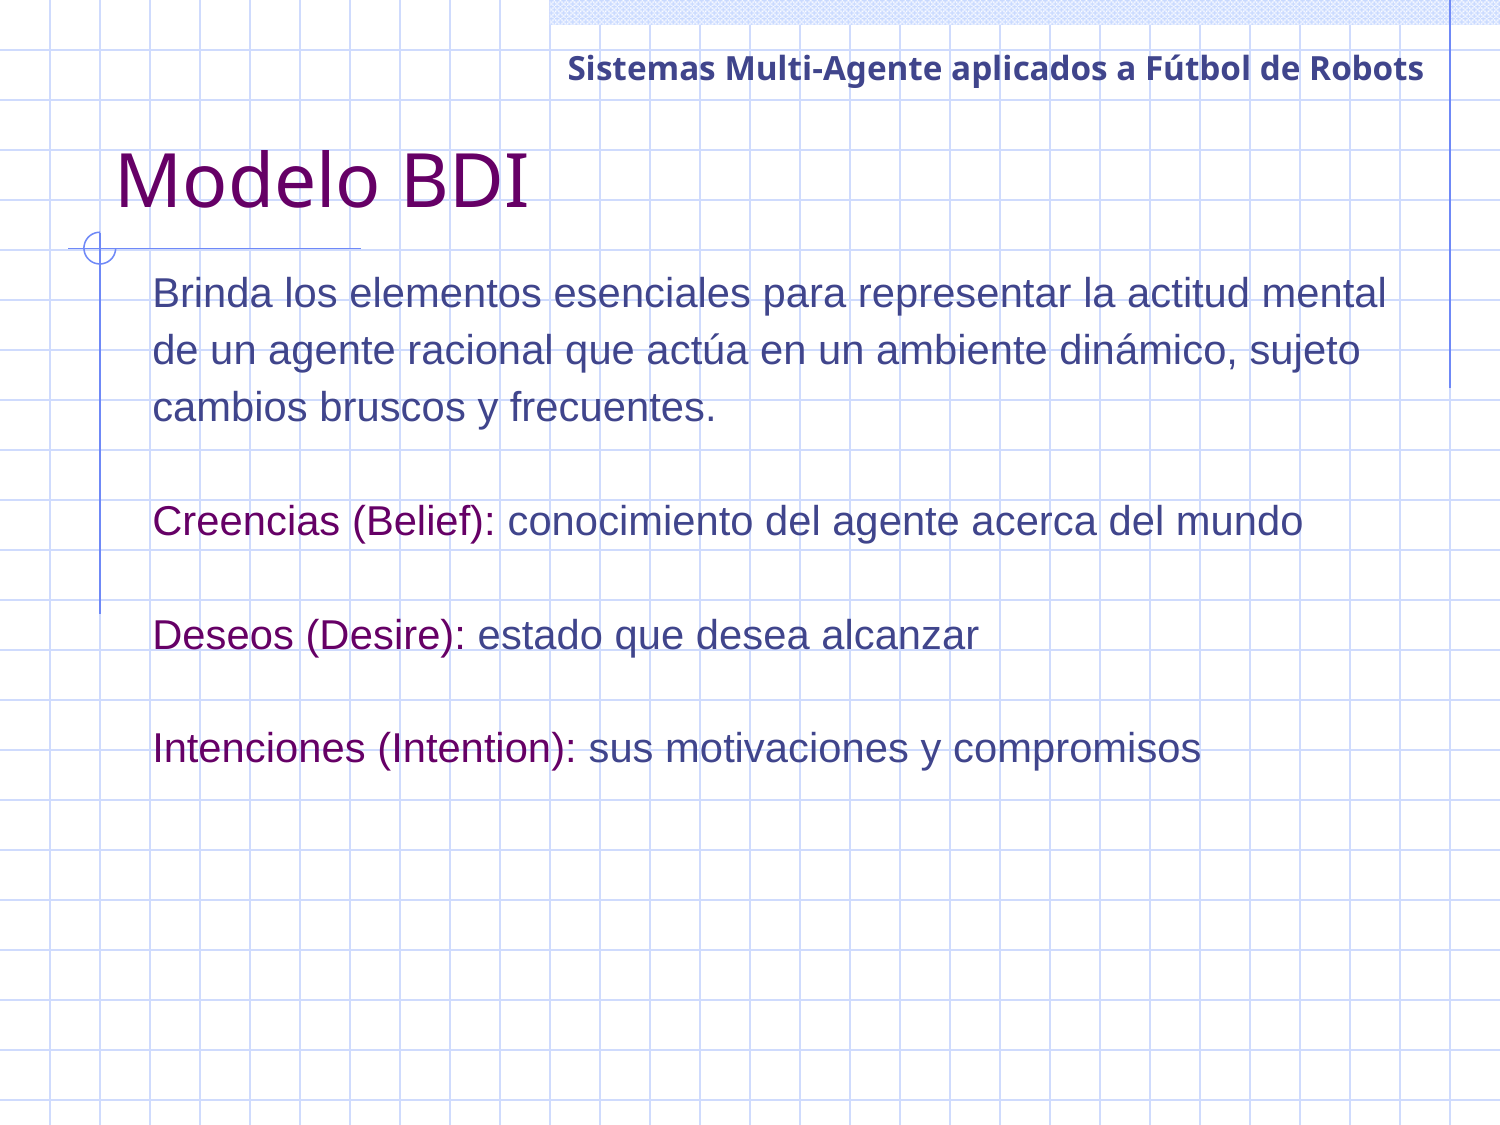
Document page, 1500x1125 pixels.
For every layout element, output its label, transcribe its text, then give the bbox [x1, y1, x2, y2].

picture [549, 0, 1449, 25]
picture [1451, 0, 1500, 25]
title Modelo BDI [99, 112, 801, 238]
list Brinda los elementos esenciales para representar la actitud mental de un agente racional que actúa en un ambiente dinámico, sujeto cambios bruscos y frecuentes. Creencias (Belief): conocimiento del agente acerca del mundo Deseos (Desire): estado que desea alcanzar Intenciones (Intention): sus motivaciones y compromisos [137, 262, 1413, 1051]
text_box Sistemas Multi-Agente aplicados a Fútbol de Robots [450, 37, 1441, 99]
